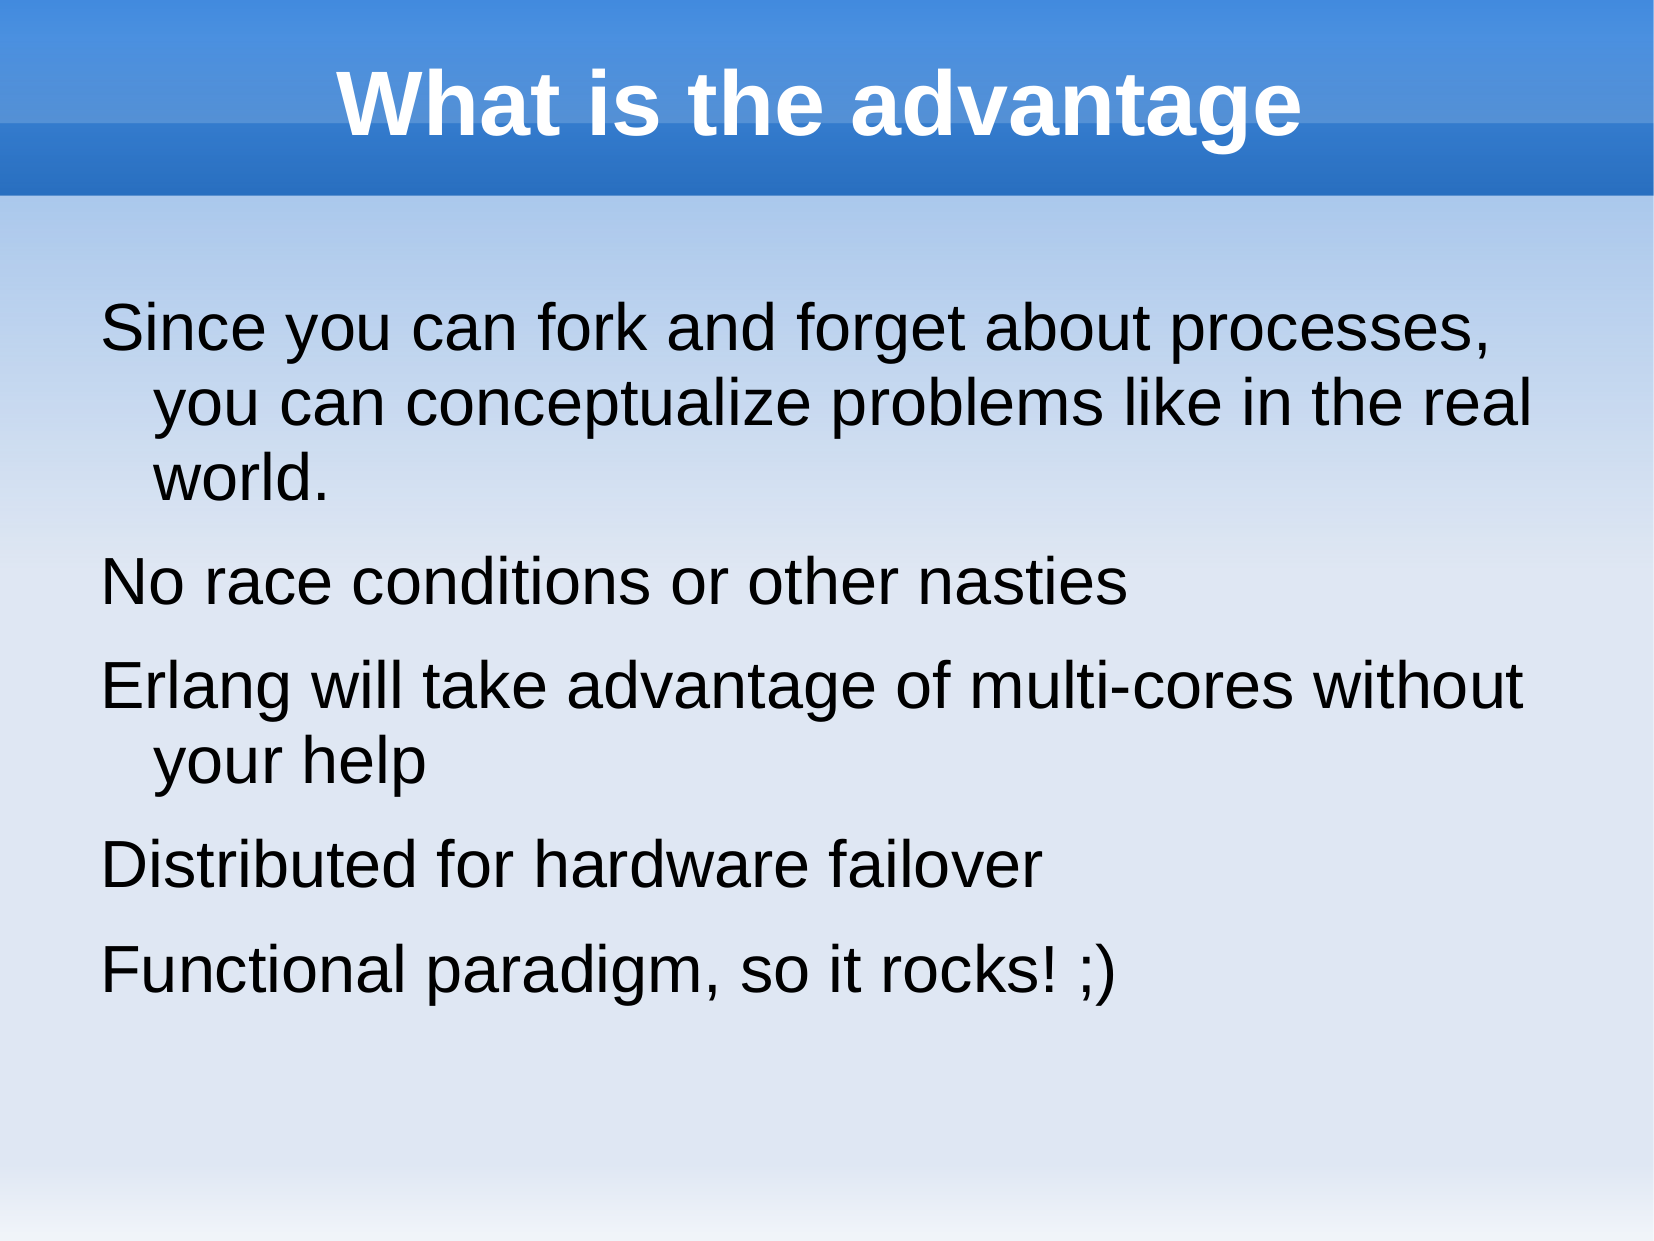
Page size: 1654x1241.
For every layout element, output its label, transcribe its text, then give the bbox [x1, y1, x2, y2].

title What is the advantage [76, 7, 1565, 200]
picture [0, 0, 1654, 1241]
list Since you can fork and forget about processes, you can conceptualize problems like in the real world. No race conditions or other nasties Erlang will take advantage of multi-cores without your help Distributed for hardware failover Functional paradigm, so it rocks! ;) [82, 290, 1571, 1094]
